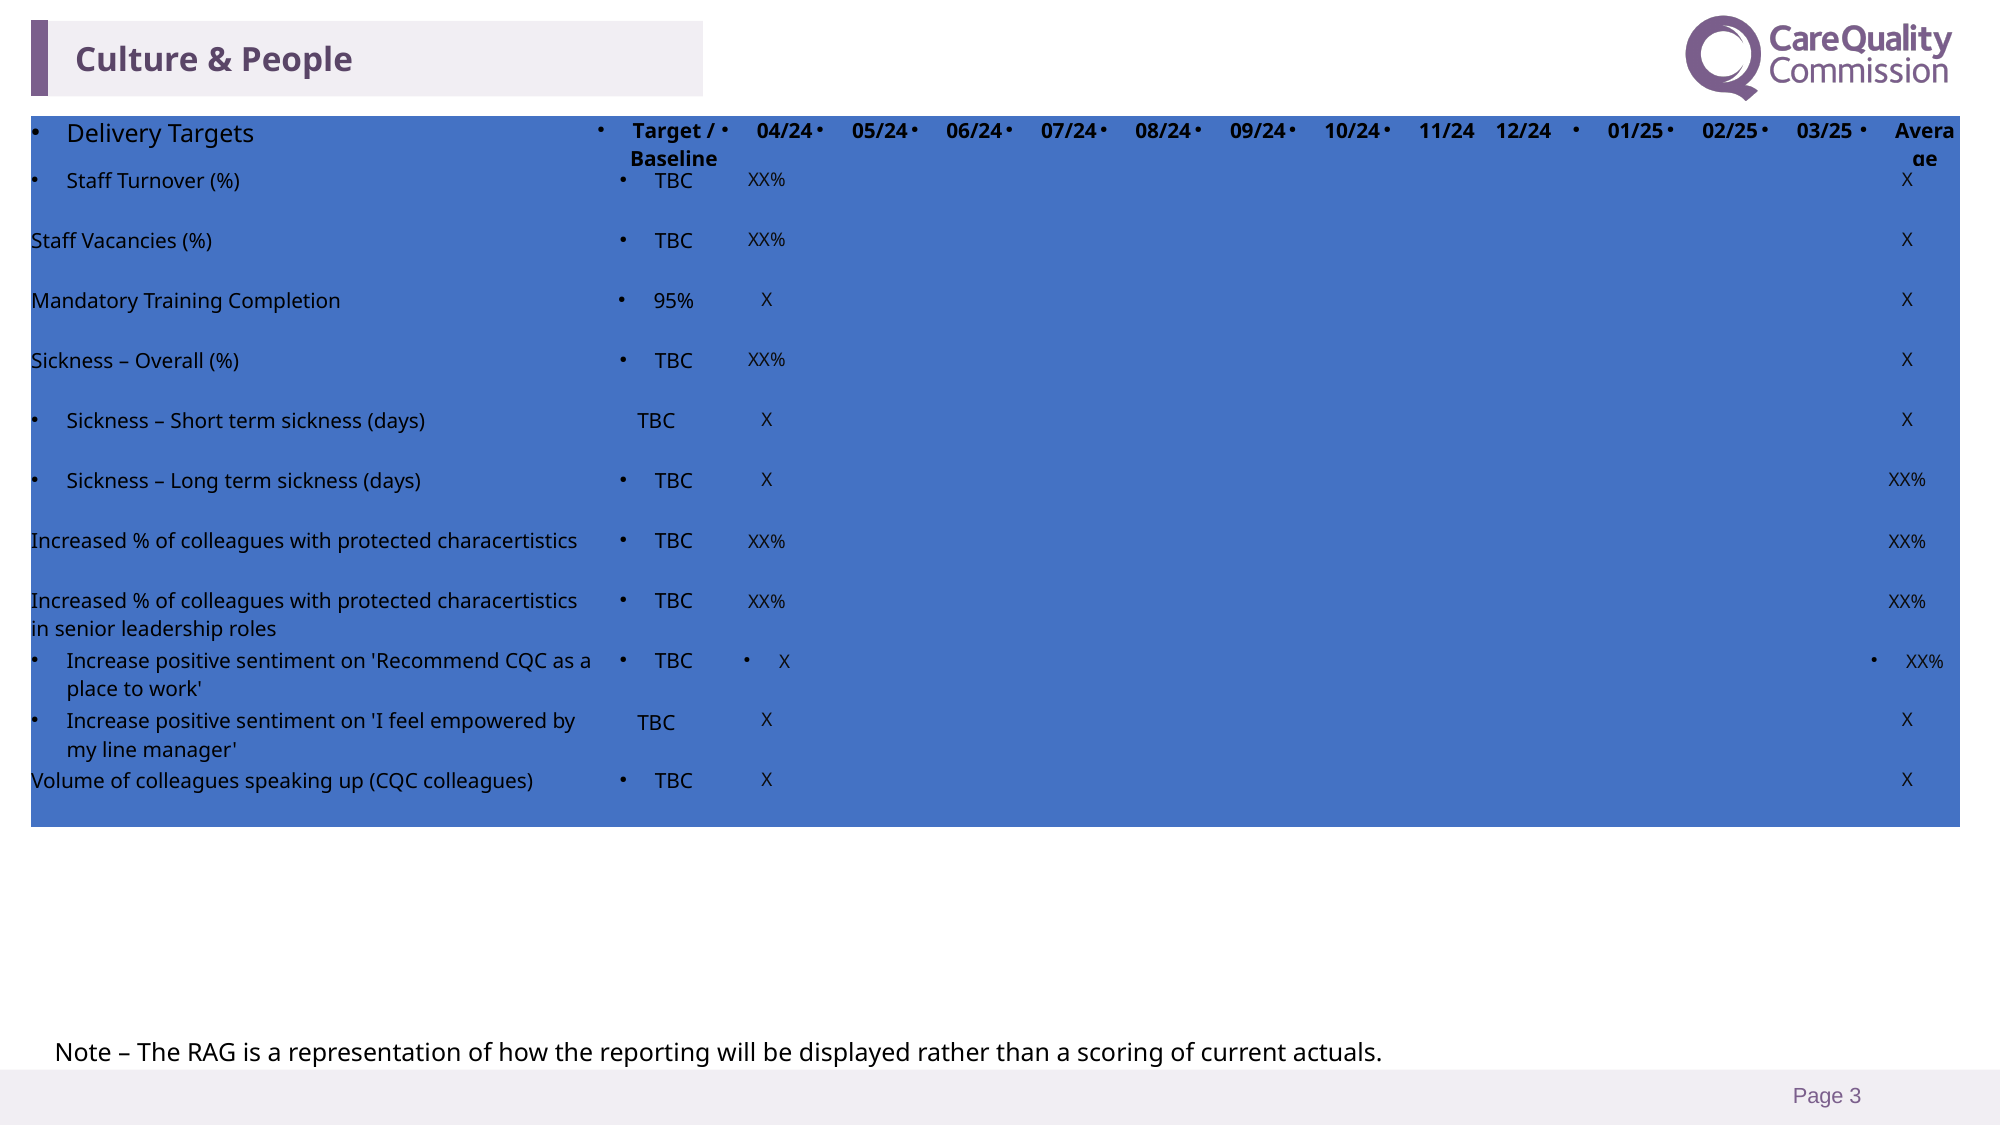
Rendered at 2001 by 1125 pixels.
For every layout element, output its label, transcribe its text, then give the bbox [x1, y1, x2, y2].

table_cell Sickness – Short term sickness (days) [31, 406, 593, 466]
table_cell [1382, 226, 1476, 286]
table_cell XX% [1854, 526, 1960, 586]
table_header 02/25 [1665, 116, 1760, 166]
table_header 04/24 [719, 116, 815, 166]
table_cell [1004, 526, 1098, 586]
table_cell [1193, 586, 1287, 646]
table_cell [909, 586, 1004, 646]
table_cell TBC [593, 346, 719, 406]
table_cell 95% [593, 286, 719, 346]
table_cell [1382, 166, 1476, 226]
picture [1685, 15, 1953, 101]
table_header Delivery Targets [31, 116, 593, 166]
table_cell [815, 586, 909, 646]
table_cell [1571, 767, 1665, 827]
table_cell [1382, 406, 1476, 466]
table_cell [909, 166, 1004, 226]
table_cell [1476, 706, 1571, 767]
table_cell [1193, 646, 1287, 706]
table_cell [1287, 767, 1382, 827]
table_cell Volume of colleagues speaking up (CQC colleagues) [31, 767, 593, 827]
table_cell [1382, 466, 1476, 526]
table_cell [1571, 166, 1665, 226]
table_cell TBC [593, 526, 719, 586]
table_cell [909, 346, 1004, 406]
table_cell [815, 166, 909, 226]
table_cell X [1854, 706, 1960, 767]
table_cell [909, 706, 1004, 767]
table_cell [1571, 706, 1665, 767]
table_cell [909, 466, 1004, 526]
table_cell [1665, 767, 1760, 827]
table_cell [1760, 166, 1854, 226]
table_cell [1476, 586, 1571, 646]
table_cell [1760, 406, 1854, 466]
table_cell [1760, 346, 1854, 406]
table_cell [1193, 346, 1287, 406]
table_cell [1287, 706, 1382, 767]
table_cell [1476, 466, 1571, 526]
table_cell [1287, 166, 1382, 226]
table_cell [1760, 466, 1854, 526]
table_header 12/24 [1476, 116, 1571, 166]
table_cell [815, 646, 909, 706]
table_cell [815, 526, 909, 586]
table_cell [1193, 226, 1287, 286]
table_cell Increase positive sentiment on 'Recommend CQC as a place to work' [31, 646, 593, 706]
table_cell XX% [1854, 586, 1960, 646]
table_cell [1665, 346, 1760, 406]
table_cell [1382, 286, 1476, 346]
table_cell [909, 226, 1004, 286]
table_cell [1665, 466, 1760, 526]
table_cell [1476, 526, 1571, 586]
table_cell [1476, 226, 1571, 286]
text_box [0, 1070, 2000, 1125]
table_cell [1476, 346, 1571, 406]
table_cell [1098, 166, 1193, 226]
table_cell [1760, 646, 1854, 706]
table_cell [1665, 406, 1760, 466]
text_box Note – The RAG is a representation of how the reporting will be displayed rather than a scoring of current actuals. [39, 1028, 1290, 1075]
table_cell [1193, 526, 1287, 586]
table_cell [1004, 466, 1098, 526]
table_cell [1004, 406, 1098, 466]
table_cell [1571, 346, 1665, 406]
table_cell Increased % of colleagues with protected characertistics in senior leadership roles [31, 586, 593, 646]
table_cell [1571, 526, 1665, 586]
table_cell XX% [719, 346, 815, 406]
table_cell [1760, 526, 1854, 586]
table_cell [1193, 406, 1287, 466]
table_cell [1287, 526, 1382, 586]
table_cell [1571, 406, 1665, 466]
table_cell XX% [1854, 646, 1960, 706]
table_cell [1098, 466, 1193, 526]
table_cell [815, 226, 909, 286]
table_cell [1665, 646, 1760, 706]
table_cell [1476, 767, 1571, 827]
table_cell [1760, 767, 1854, 827]
table_cell [1476, 166, 1571, 226]
table_cell [815, 406, 909, 466]
table_cell TBC [593, 466, 719, 526]
table_cell [1571, 466, 1665, 526]
table_header 10/24 [1287, 116, 1382, 166]
table_cell X [719, 286, 815, 346]
table_cell XX% [719, 166, 815, 226]
table_cell [1193, 767, 1287, 827]
table_cell [1382, 586, 1476, 646]
table_cell Staff Turnover (%) [31, 166, 593, 226]
table_cell [1098, 767, 1193, 827]
table_cell [1098, 226, 1193, 286]
table_cell [1382, 526, 1476, 586]
table_cell [1004, 166, 1098, 226]
table_header 08/24 [1098, 116, 1193, 166]
table_cell [1665, 226, 1760, 286]
table_cell TBC [593, 646, 719, 706]
table_header Target / Baseline [593, 116, 719, 166]
table_header 09/24 [1193, 116, 1287, 166]
table_cell Sickness – Long term sickness (days) [31, 466, 593, 526]
table_cell X [1854, 767, 1960, 827]
table_cell TBC [593, 226, 719, 286]
table_cell [1193, 466, 1287, 526]
table_cell TBC [593, 767, 719, 827]
table_cell X [719, 706, 815, 767]
table_cell [909, 286, 1004, 346]
table_cell [1571, 286, 1665, 346]
table_cell [909, 526, 1004, 586]
table_cell [1665, 526, 1760, 586]
table_cell [1382, 767, 1476, 827]
table_cell [1287, 286, 1382, 346]
table_cell [1098, 586, 1193, 646]
table_cell [1382, 706, 1476, 767]
table_cell [1382, 346, 1476, 406]
table_cell [1476, 286, 1571, 346]
table_cell [1760, 226, 1854, 286]
title Culture & People [60, 30, 689, 87]
text_box Page 3 [1777, 1073, 1961, 1117]
table_cell X [1854, 166, 1960, 226]
table_cell [1098, 286, 1193, 346]
table_header Average [1854, 116, 1960, 166]
table_header 05/24 [815, 116, 909, 166]
table_cell XX% [719, 526, 815, 586]
table_cell Staff Vacancies (%) [31, 226, 593, 286]
table_cell [1004, 586, 1098, 646]
table_cell [1098, 346, 1193, 406]
table_cell [1287, 466, 1382, 526]
table_cell [1004, 226, 1098, 286]
table_header 07/24 [1004, 116, 1098, 166]
table_header 06/24 [909, 116, 1004, 166]
table_cell [1098, 646, 1193, 706]
table_cell [1665, 286, 1760, 346]
table_cell TBC [593, 706, 719, 767]
table_cell [1004, 286, 1098, 346]
table_cell TBC [593, 586, 719, 646]
table_cell [1571, 226, 1665, 286]
table_cell TBC [593, 166, 719, 226]
table_cell [1476, 646, 1571, 706]
table_cell [1287, 346, 1382, 406]
table_cell [1098, 406, 1193, 466]
table_cell X [719, 767, 815, 827]
table_cell TBC [593, 406, 719, 466]
table_cell [1287, 226, 1382, 286]
table_cell [1004, 706, 1098, 767]
table_cell [815, 346, 909, 406]
text_box [31, 20, 703, 96]
table_cell [1665, 586, 1760, 646]
table_cell [1476, 406, 1571, 466]
table_cell [1004, 767, 1098, 827]
table_cell [1193, 706, 1287, 767]
table_cell [1193, 286, 1287, 346]
table_cell Increase positive sentiment on 'I feel empowered by my line manager' [31, 706, 593, 767]
table_cell [815, 286, 909, 346]
table_cell [1287, 646, 1382, 706]
table_cell XX% [1854, 466, 1960, 526]
table_header 01/25 [1571, 116, 1665, 166]
table_header 11/24 [1382, 116, 1476, 166]
table_cell [1098, 706, 1193, 767]
table_cell XX% [719, 226, 815, 286]
table_cell [1193, 166, 1287, 226]
table_cell Sickness – Overall (%) [31, 346, 593, 406]
table_cell Increased % of colleagues with protected characertistics [31, 526, 593, 586]
table_cell [1004, 646, 1098, 706]
table_cell [1760, 706, 1854, 767]
table_cell [1571, 586, 1665, 646]
table_cell [1287, 406, 1382, 466]
table_cell [1098, 526, 1193, 586]
table_cell X [1854, 406, 1960, 466]
table_cell Mandatory Training Completion [31, 286, 593, 346]
table_cell [1760, 586, 1854, 646]
table_cell X [719, 406, 815, 466]
table_cell X [719, 466, 815, 526]
table_cell [1382, 646, 1476, 706]
table_cell [1287, 586, 1382, 646]
table_cell [1571, 646, 1665, 706]
table_cell X [1854, 226, 1960, 286]
table_cell [815, 767, 909, 827]
table_cell [909, 646, 1004, 706]
table_cell [909, 406, 1004, 466]
table_cell X [719, 646, 815, 706]
table_cell [1665, 166, 1760, 226]
table_cell [909, 767, 1004, 827]
table_cell [1665, 706, 1760, 767]
table_cell [815, 706, 909, 767]
table_cell X [1854, 286, 1960, 346]
table_cell X [1854, 346, 1960, 406]
table_cell XX% [719, 586, 815, 646]
table_cell [815, 466, 909, 526]
table_cell [1004, 346, 1098, 406]
table_header 03/25 [1760, 116, 1854, 166]
table_cell [1760, 286, 1854, 346]
